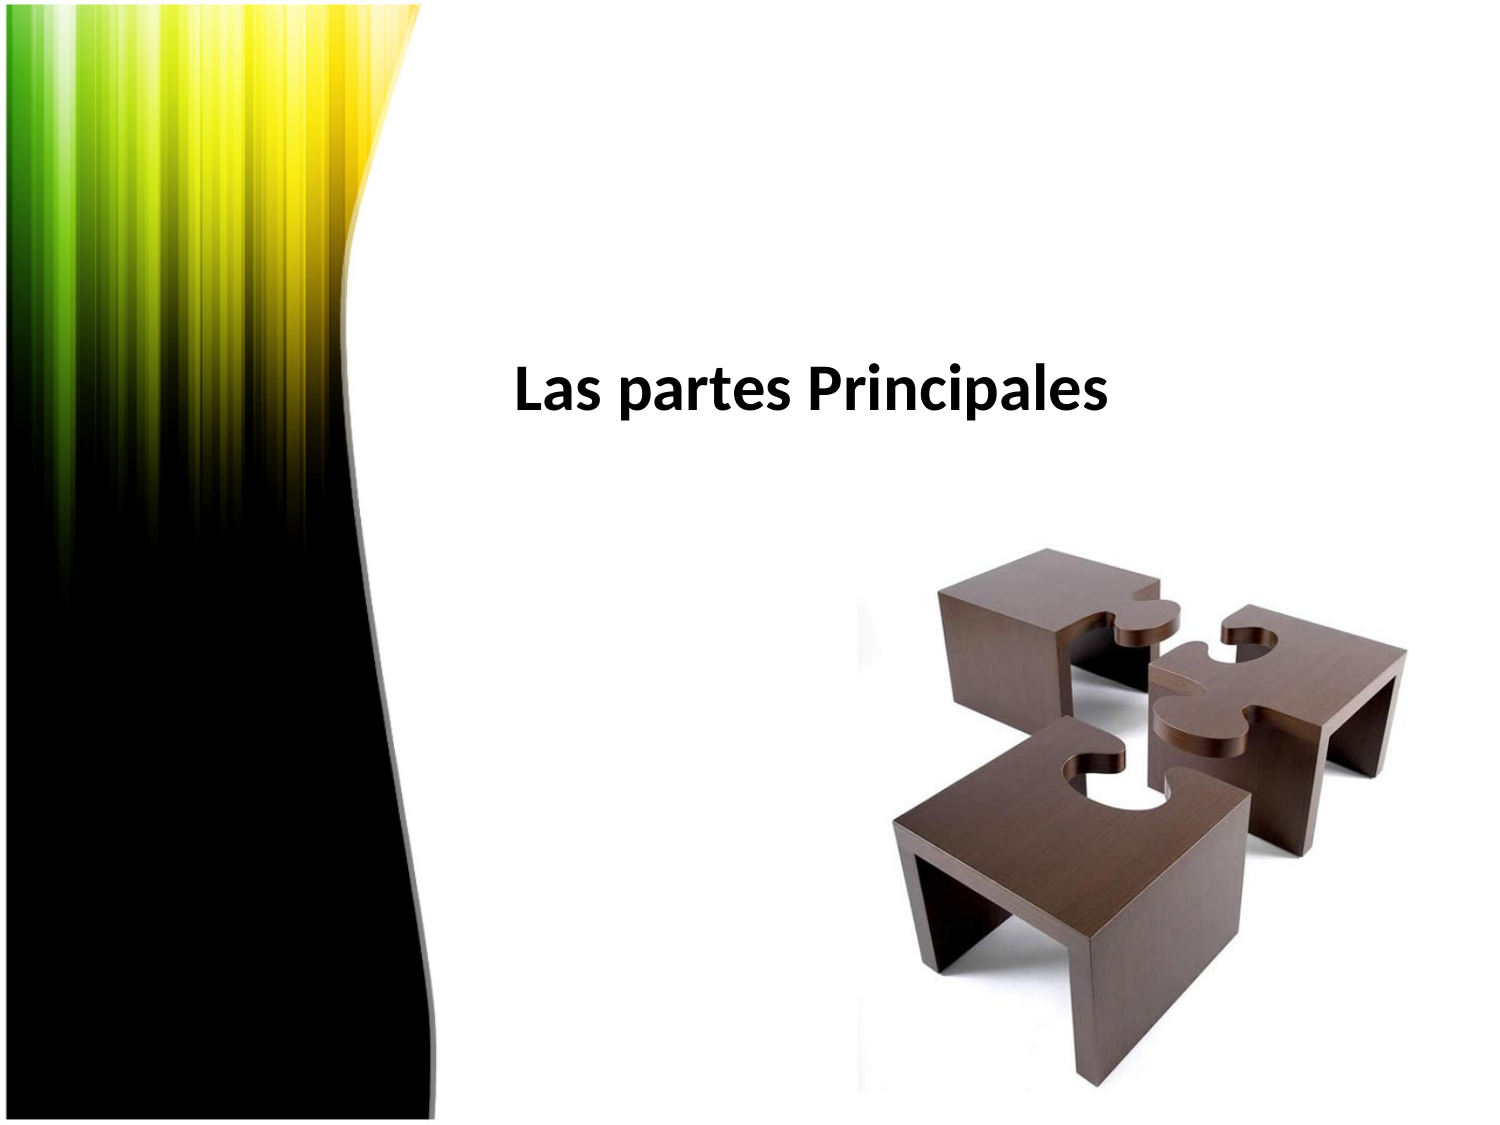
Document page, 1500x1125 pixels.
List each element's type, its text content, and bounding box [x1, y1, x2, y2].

picture [0, 0, 1500, 1125]
subtitle Las partes Principales [442, 265, 1182, 502]
